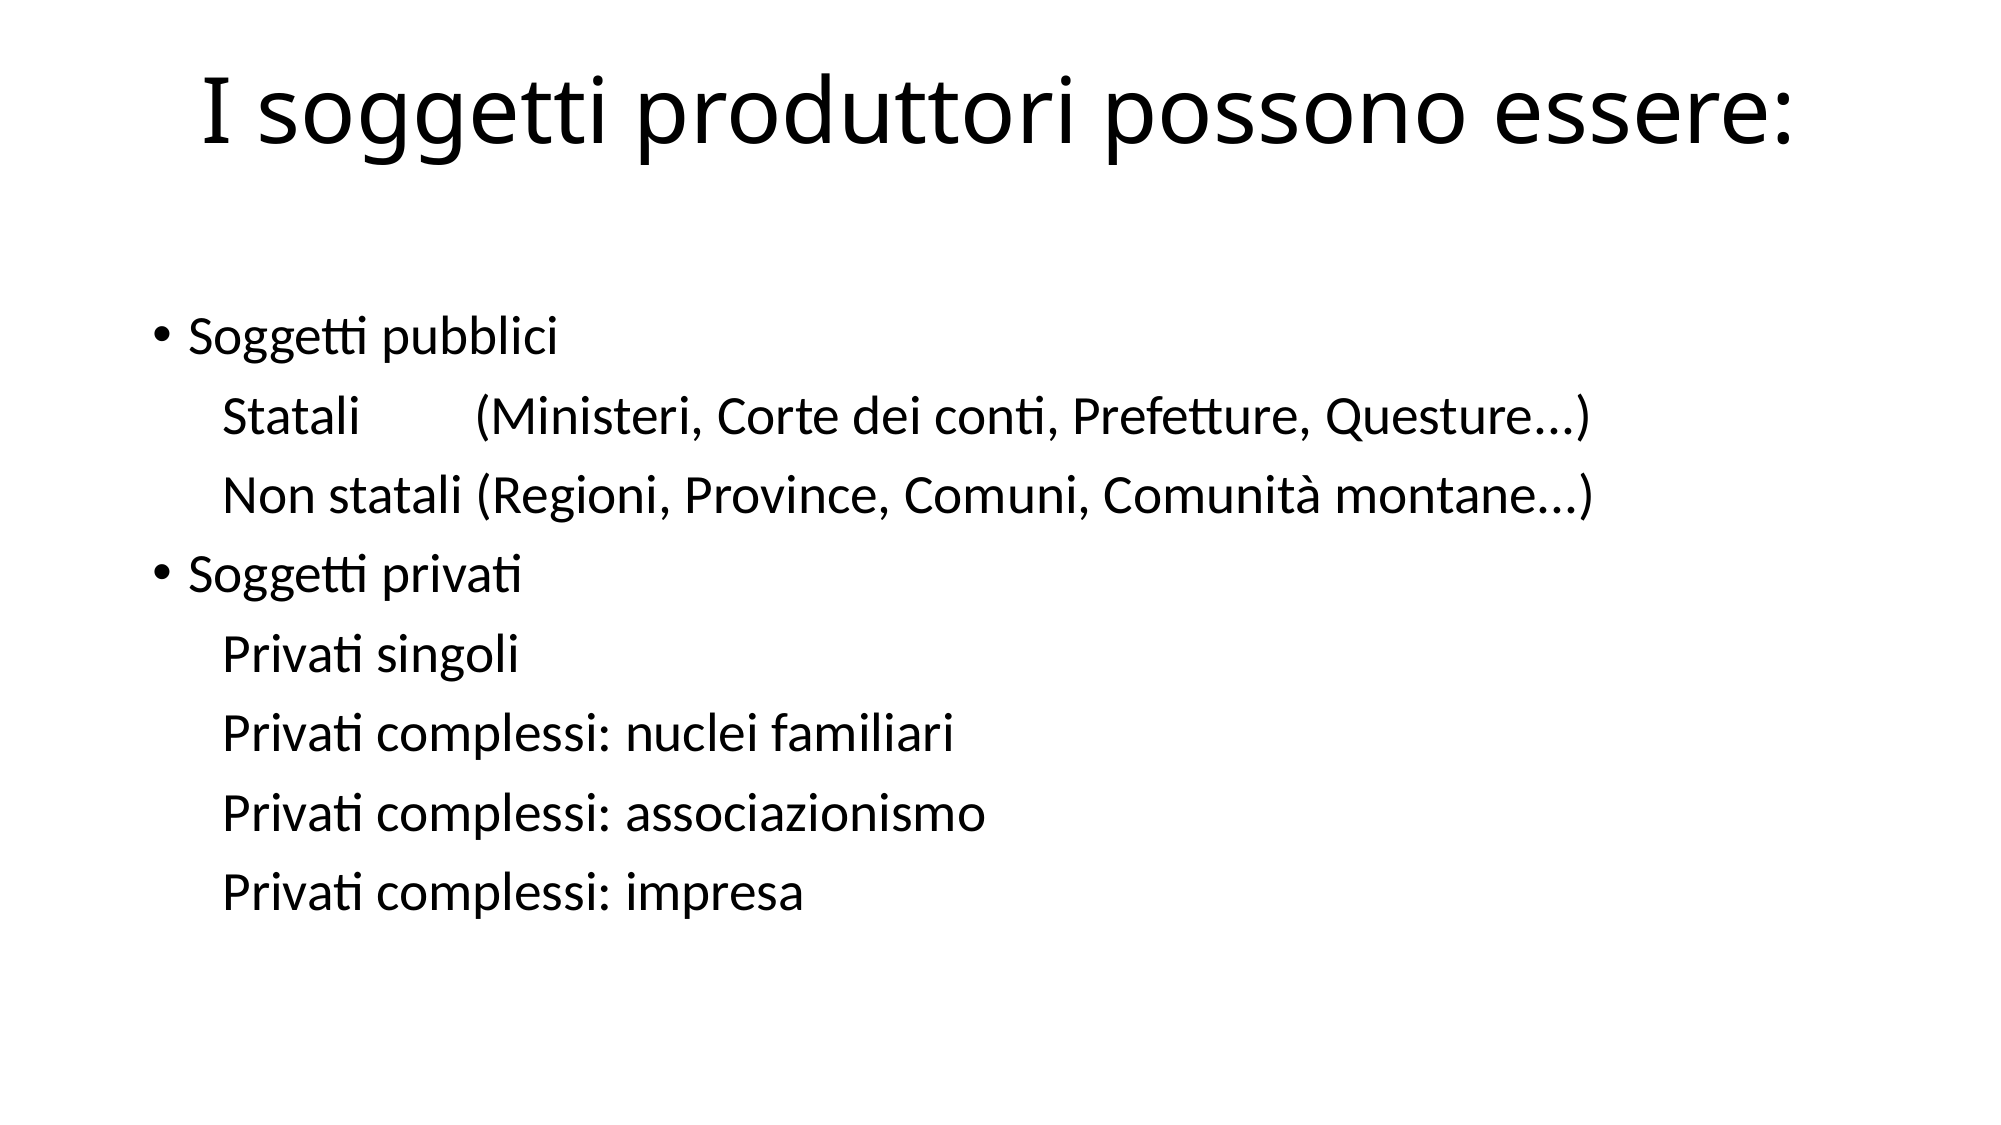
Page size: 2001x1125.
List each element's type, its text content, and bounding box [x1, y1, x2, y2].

list Soggetti pubblici Statali (Ministeri, Corte dei conti, Prefetture, Questure...) Non statali (Regioni, Province, Comuni, Comunità montane...) Soggetti privati Privati singoli Privati complessi: nuclei familiari Privati complessi: associazionismo Privati complessi: impresa [137, 299, 1863, 1014]
title I soggetti produttori possono essere: [137, 59, 1863, 278]
